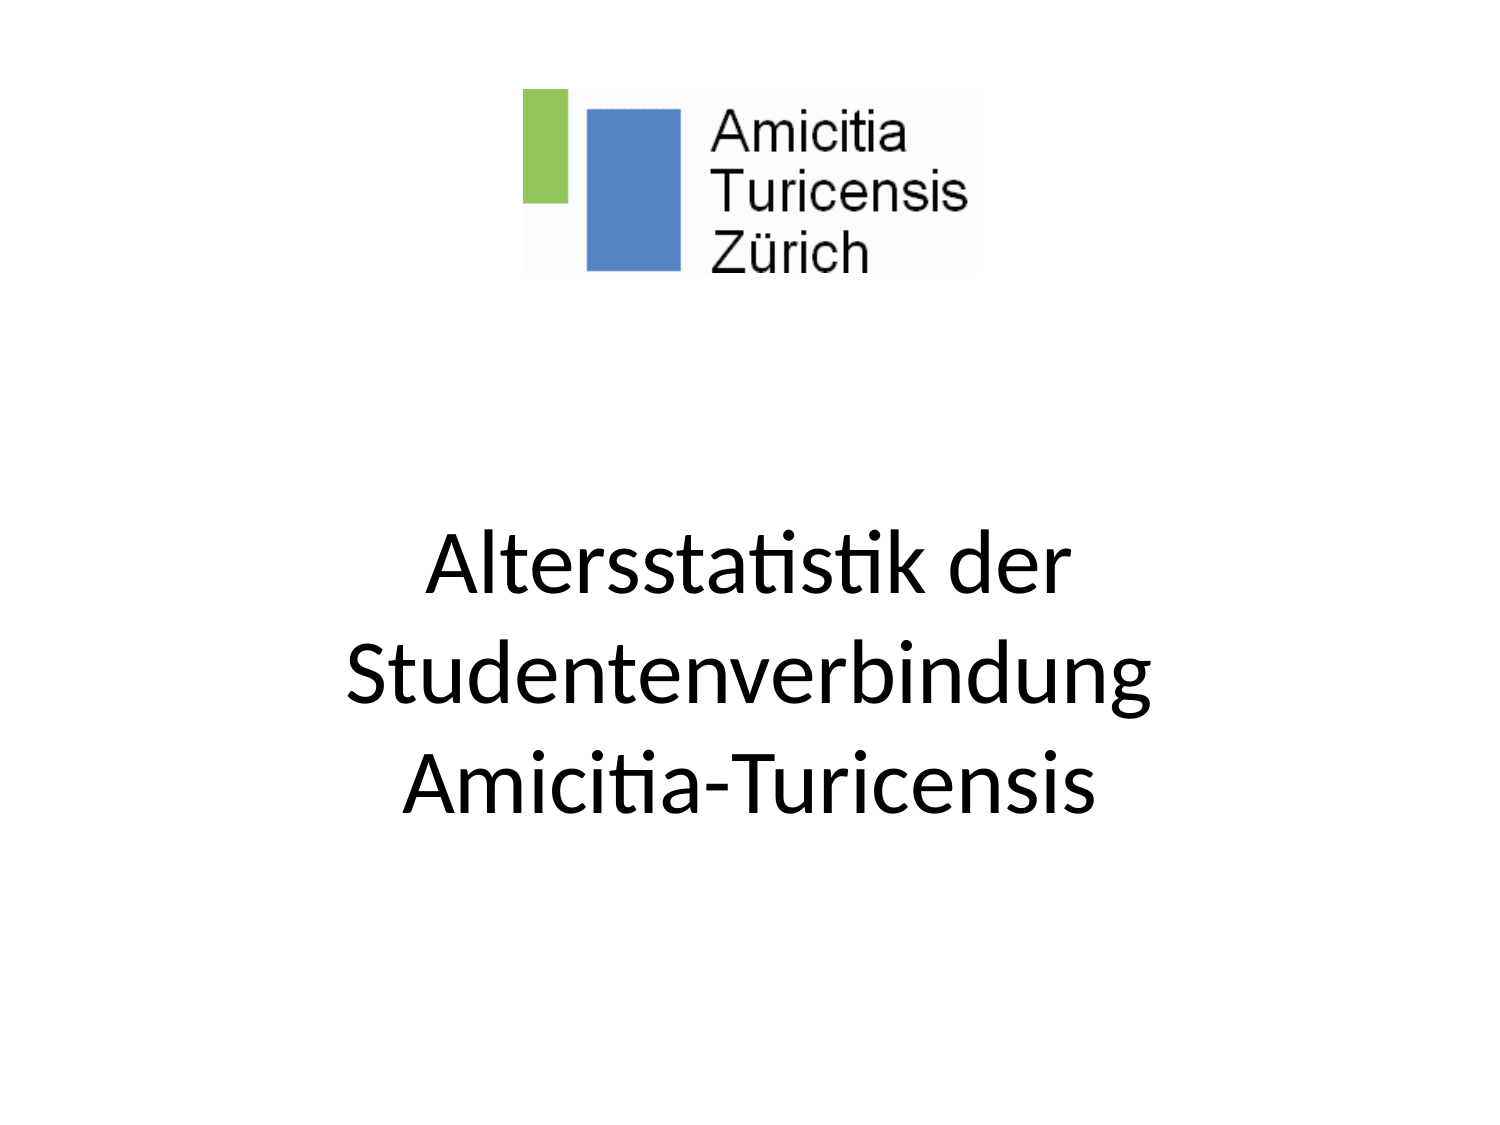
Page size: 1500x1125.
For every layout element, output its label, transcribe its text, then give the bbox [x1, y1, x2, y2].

picture [523, 90, 977, 273]
title Altersstatistik der Studentenverbindung Amicitia-Turicensis [112, 380, 1388, 953]
